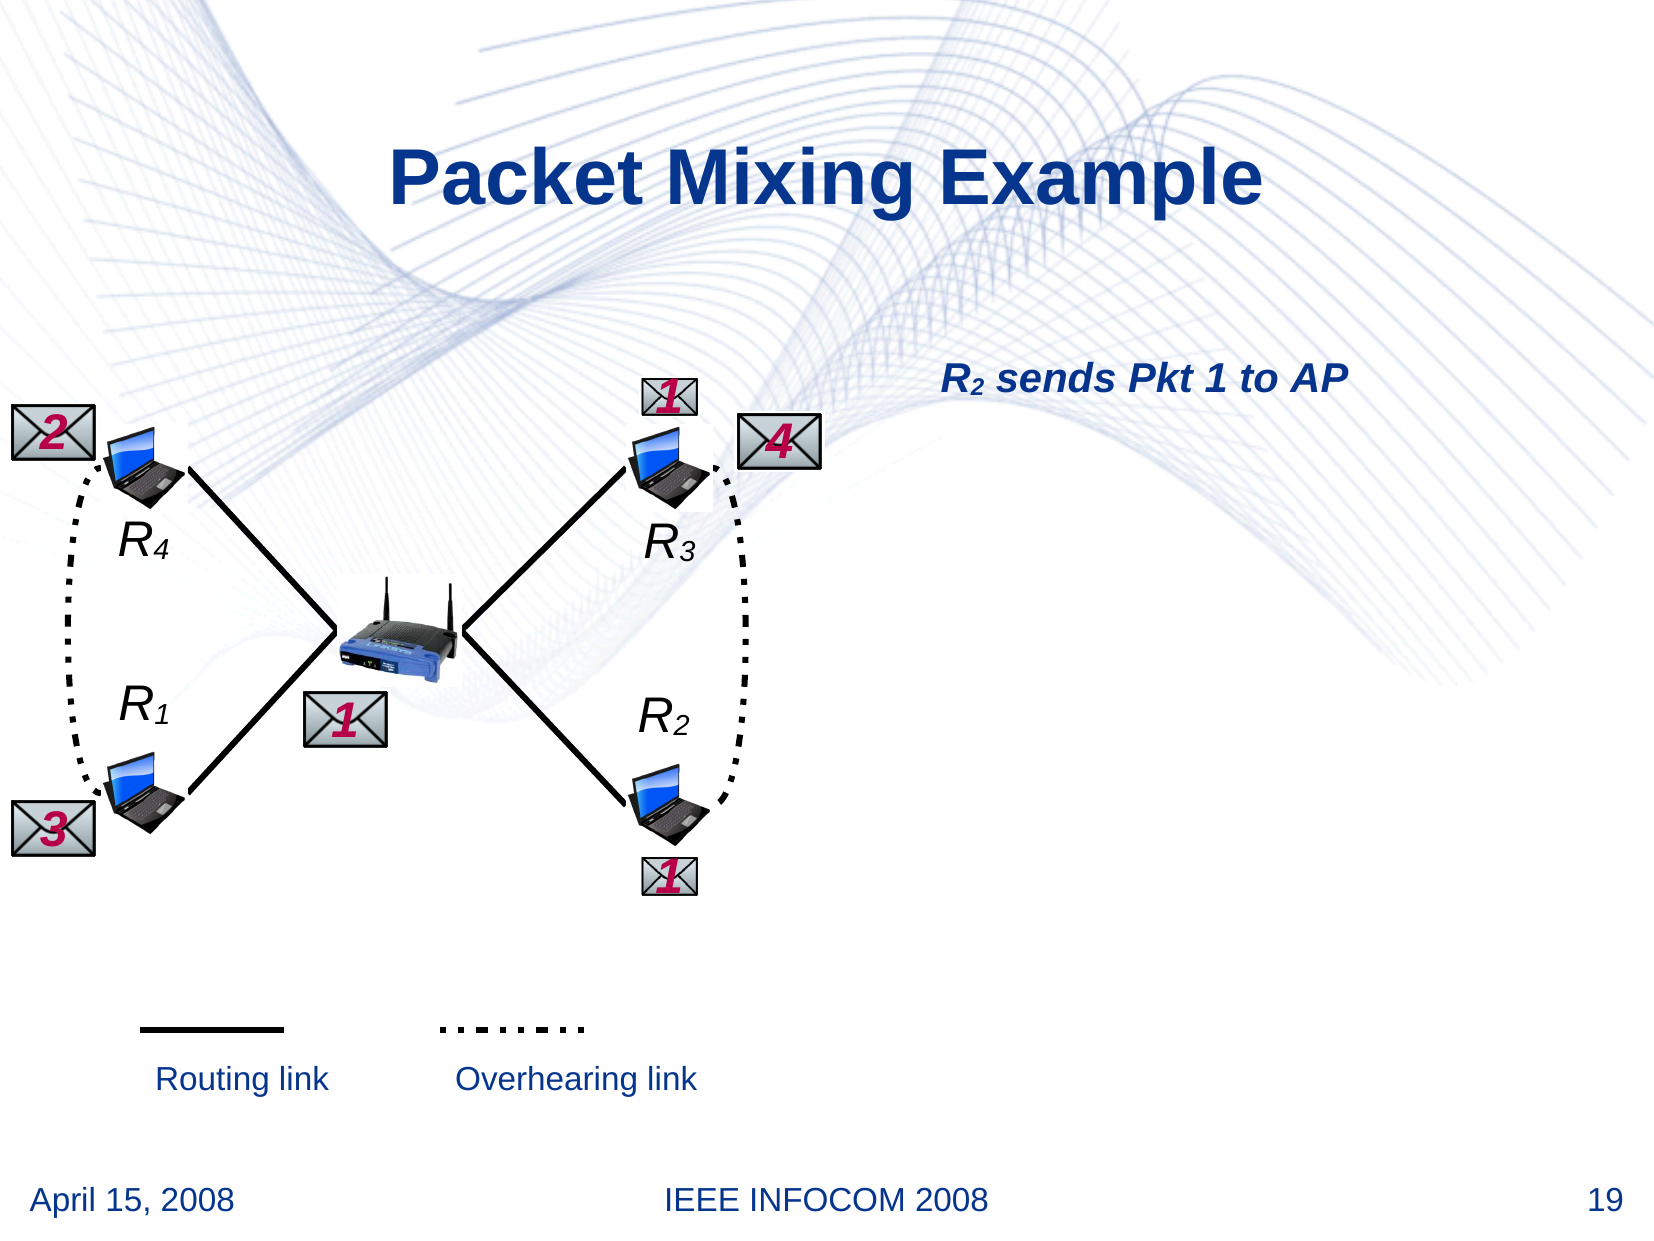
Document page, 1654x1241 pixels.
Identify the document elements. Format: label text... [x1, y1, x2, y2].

picture [0, 0, 1654, 1241]
text_box Overhearing link [440, 1053, 713, 1106]
text_box R2 [637, 686, 690, 760]
text_box R1 [118, 675, 171, 748]
text_box Routing link [140, 1053, 366, 1106]
text_box R4 [117, 511, 170, 584]
list R2 sends Pkt 1 to AP [900, 354, 1536, 1108]
text_box R3 [643, 513, 696, 586]
title Packet Mixing Example [118, 59, 1536, 296]
